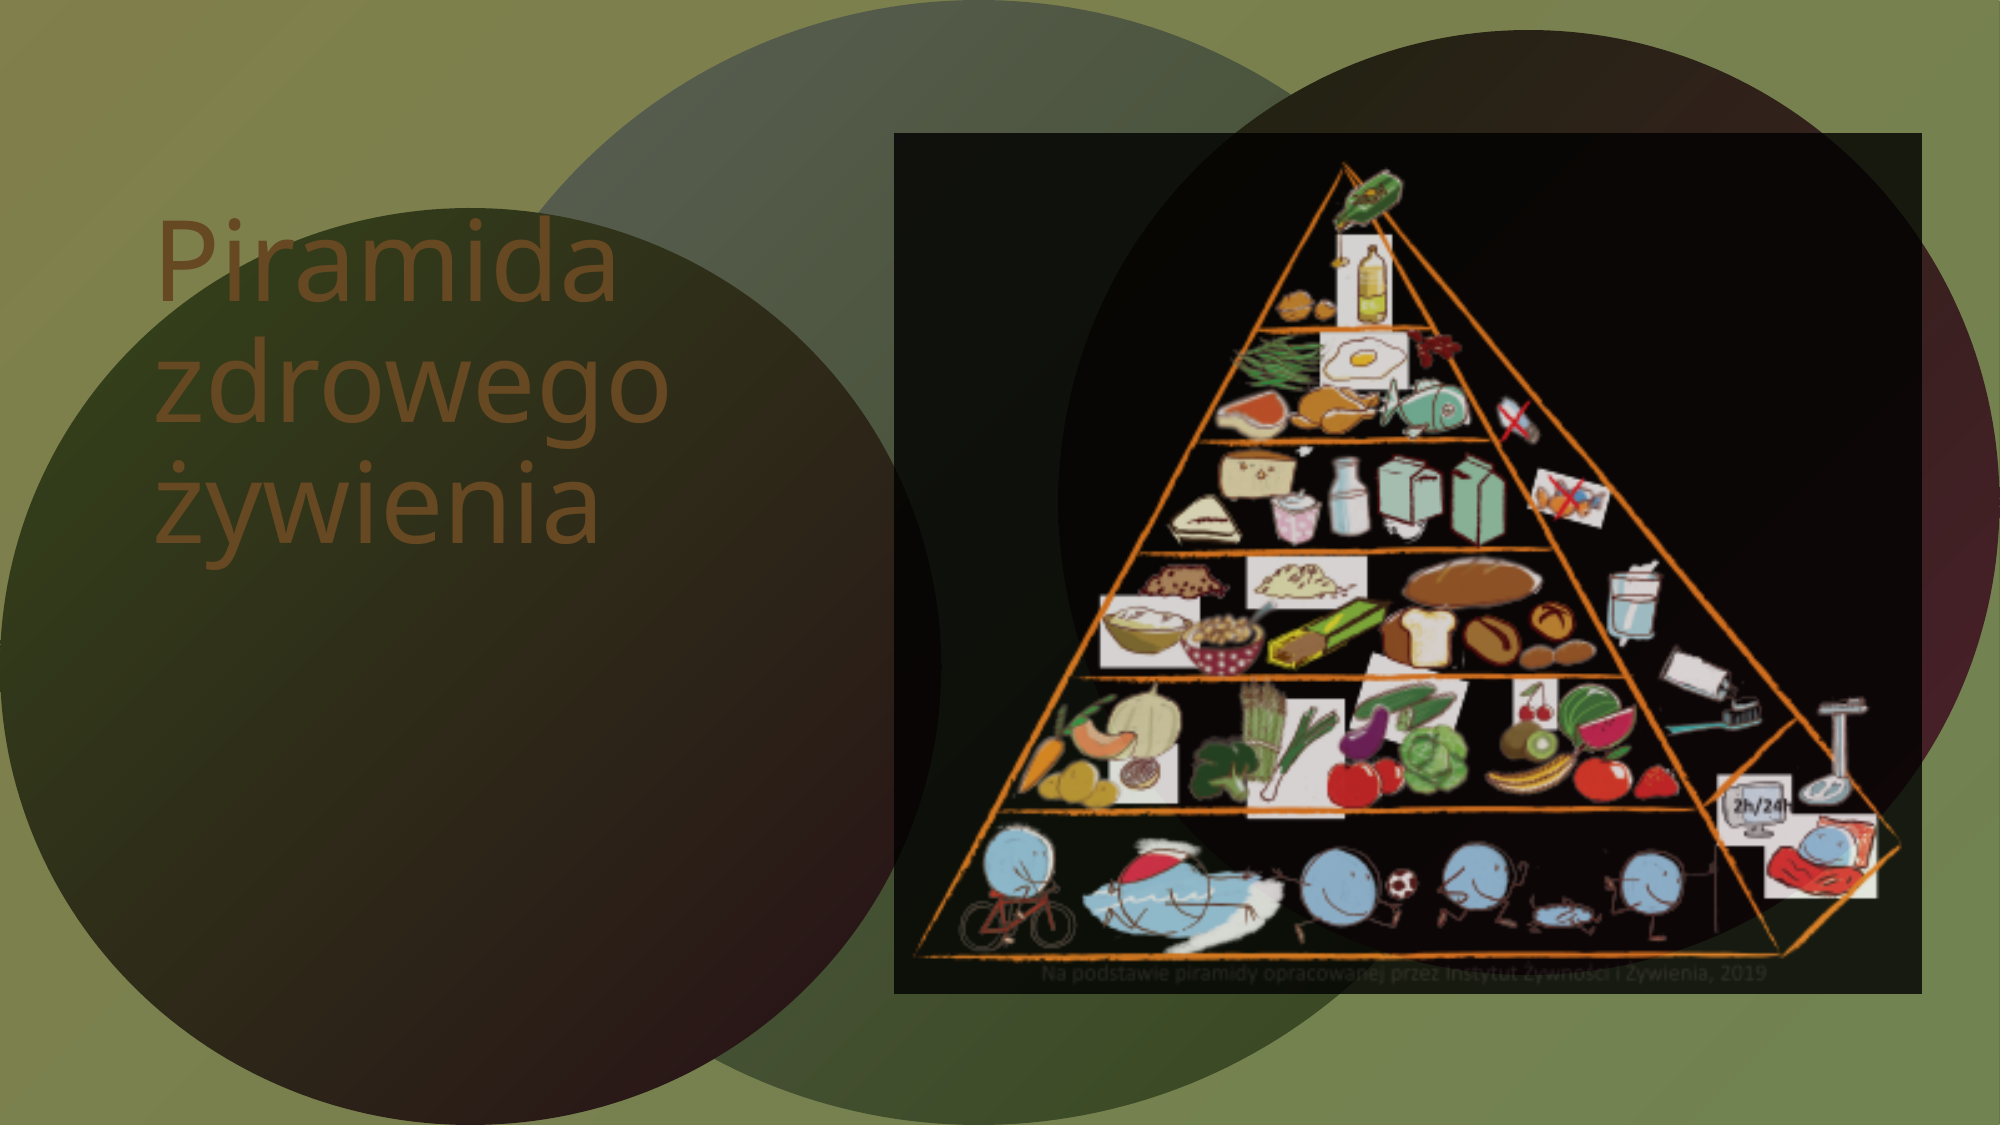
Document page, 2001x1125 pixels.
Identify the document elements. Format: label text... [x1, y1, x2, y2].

picture [894, 133, 1922, 994]
text_box [0, 0, 2000, 1125]
title Piramida zdrowego żywienia [137, 184, 834, 576]
